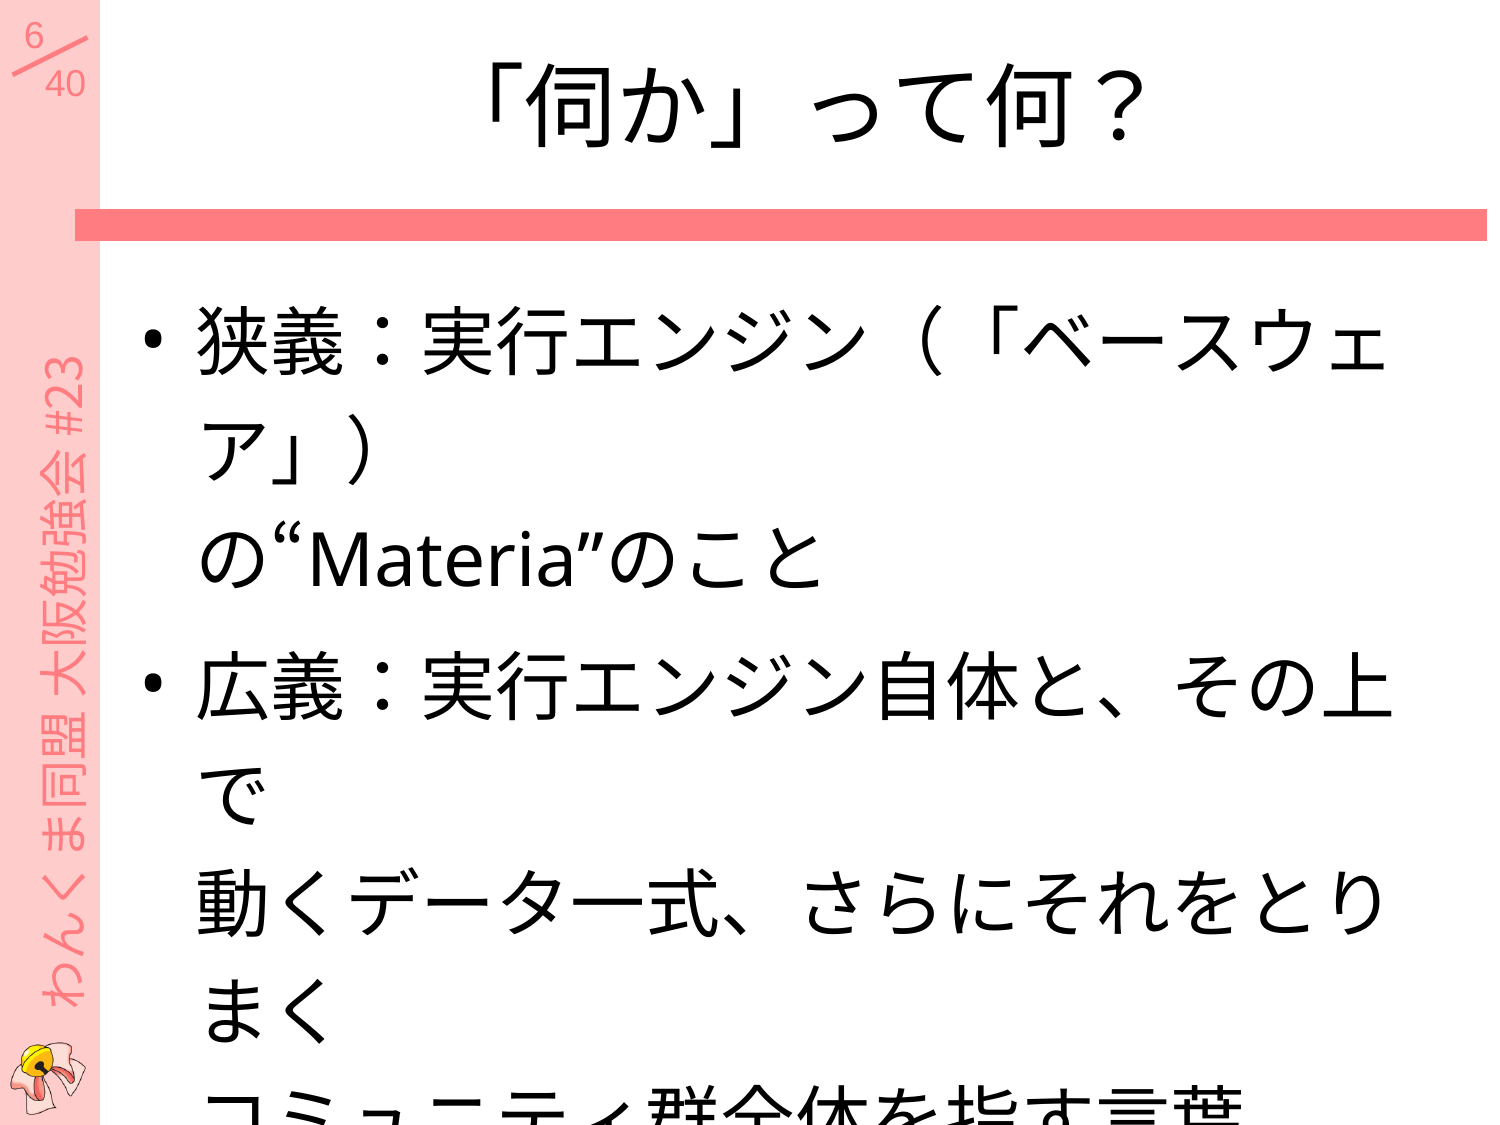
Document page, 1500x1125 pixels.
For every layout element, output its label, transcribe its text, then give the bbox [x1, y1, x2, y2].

title 「伺か」って何？ [125, 0, 1476, 226]
picture [10, 1042, 86, 1115]
list 狭義：実行エンジン（「ベースウェア」） の“Materia”のこと 広義：実行エンジン自体と、その上で 動くデータ一式、さらにそれをとりまく コミュニティ群全体を指す言葉。 [125, 275, 1476, 1116]
